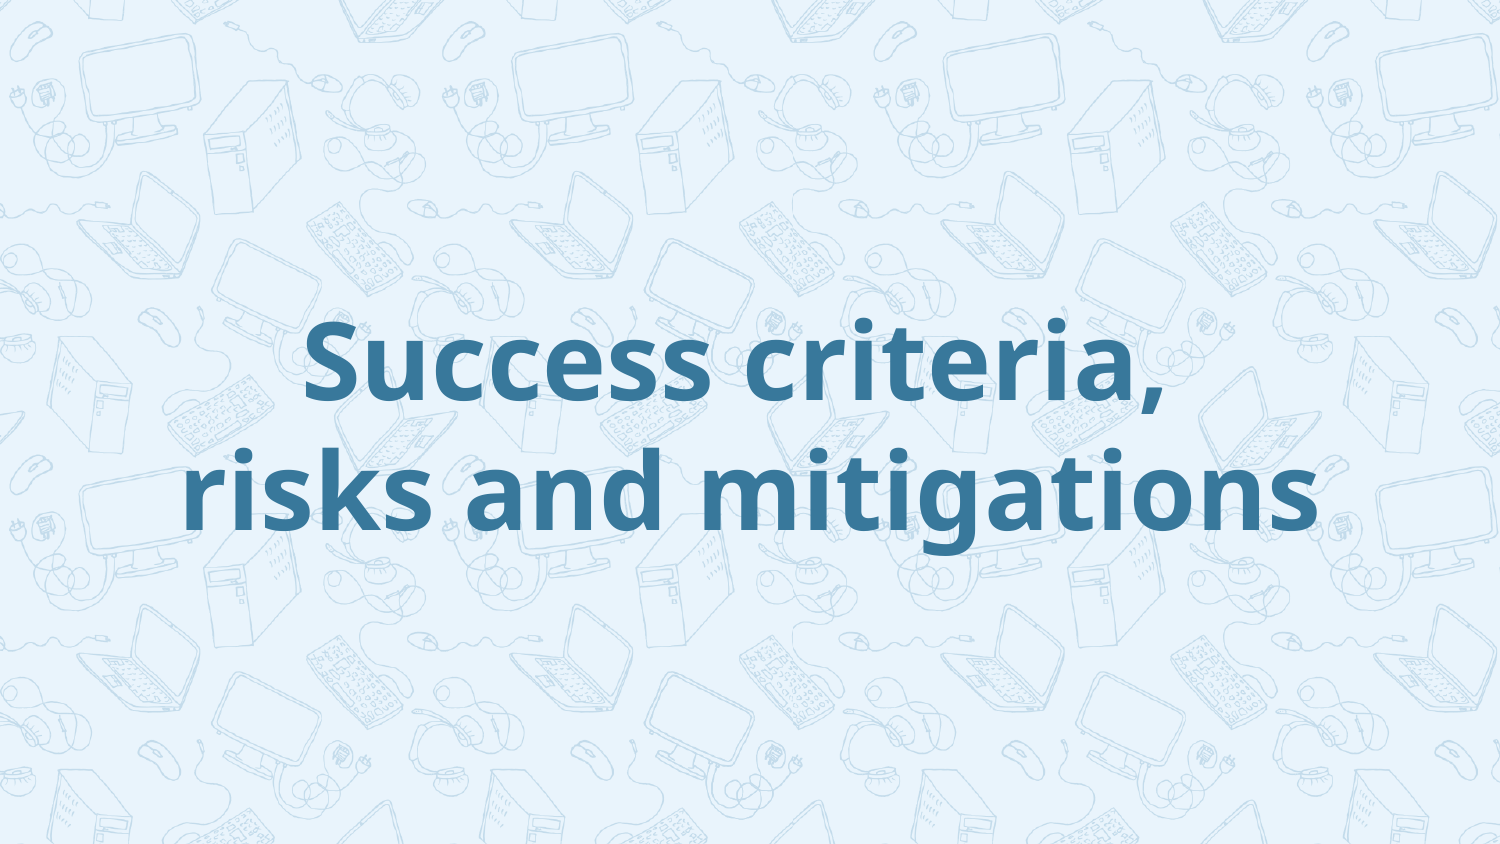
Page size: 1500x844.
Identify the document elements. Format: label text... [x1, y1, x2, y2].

picture [0, 0, 1500, 844]
title Success criteria, risks and mitigations [51, 352, 1449, 491]
